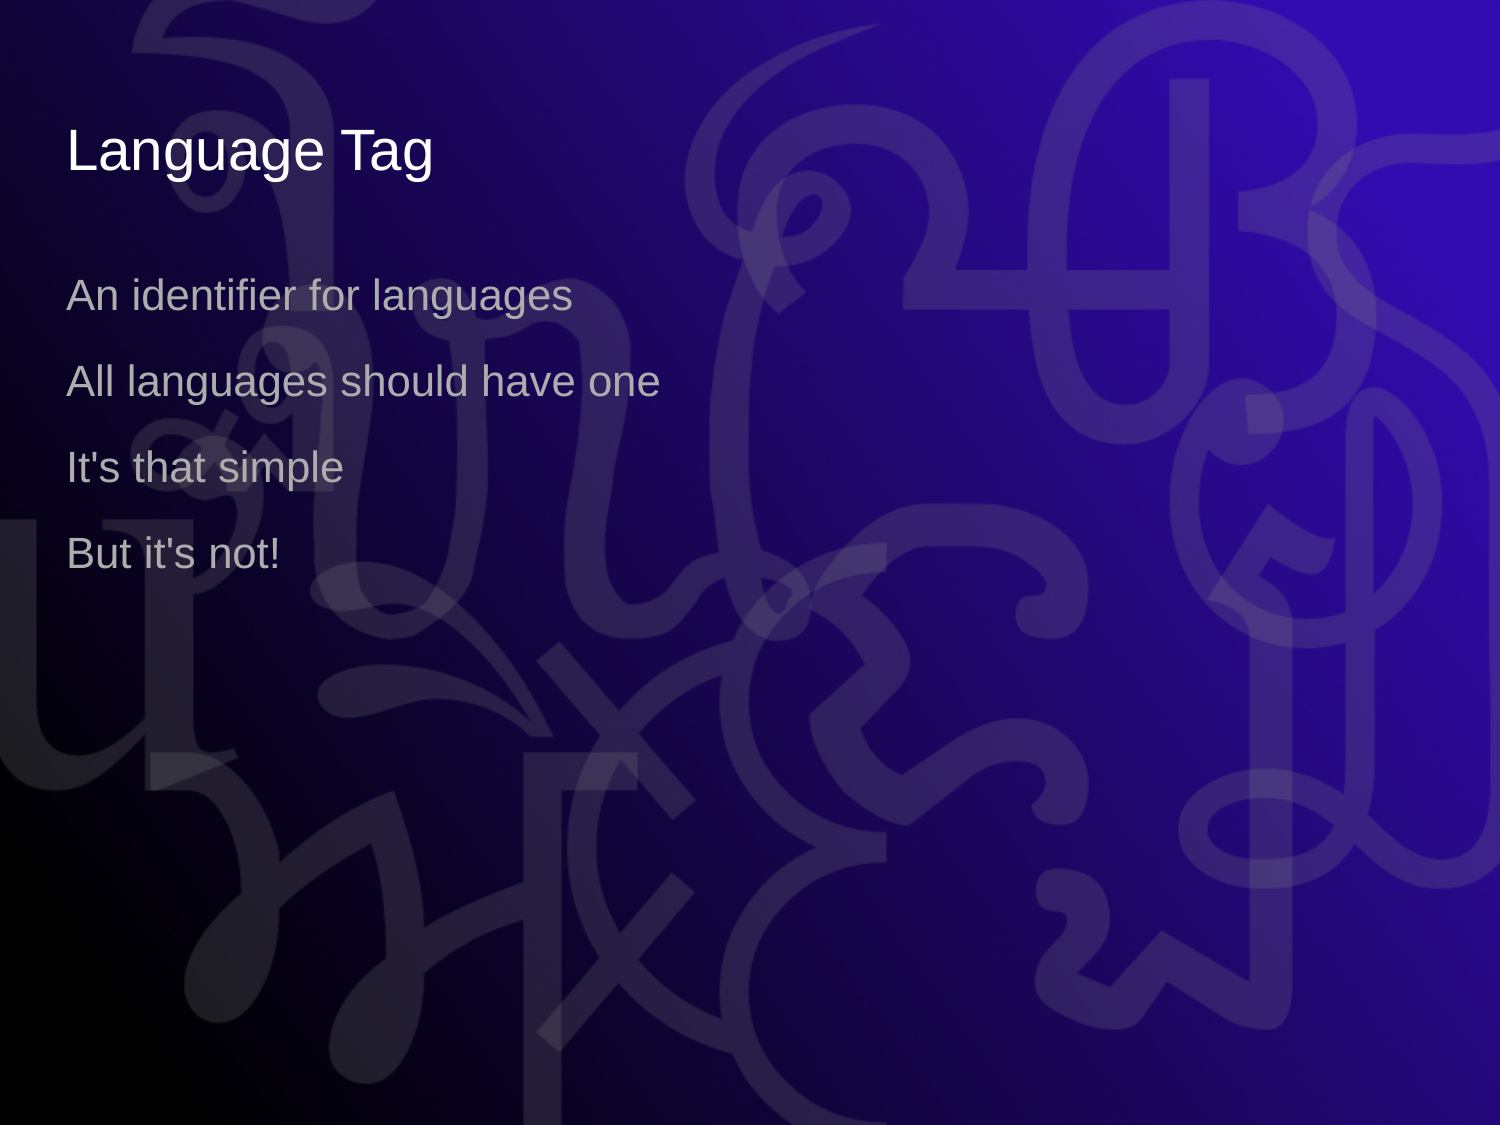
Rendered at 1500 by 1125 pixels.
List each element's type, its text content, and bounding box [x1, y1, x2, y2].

title Language Tag [51, 97, 1449, 223]
picture [0, 0, 1500, 1125]
list An identifier for languages All languages should have one It's that simple But it's not! [51, 252, 1449, 1000]
